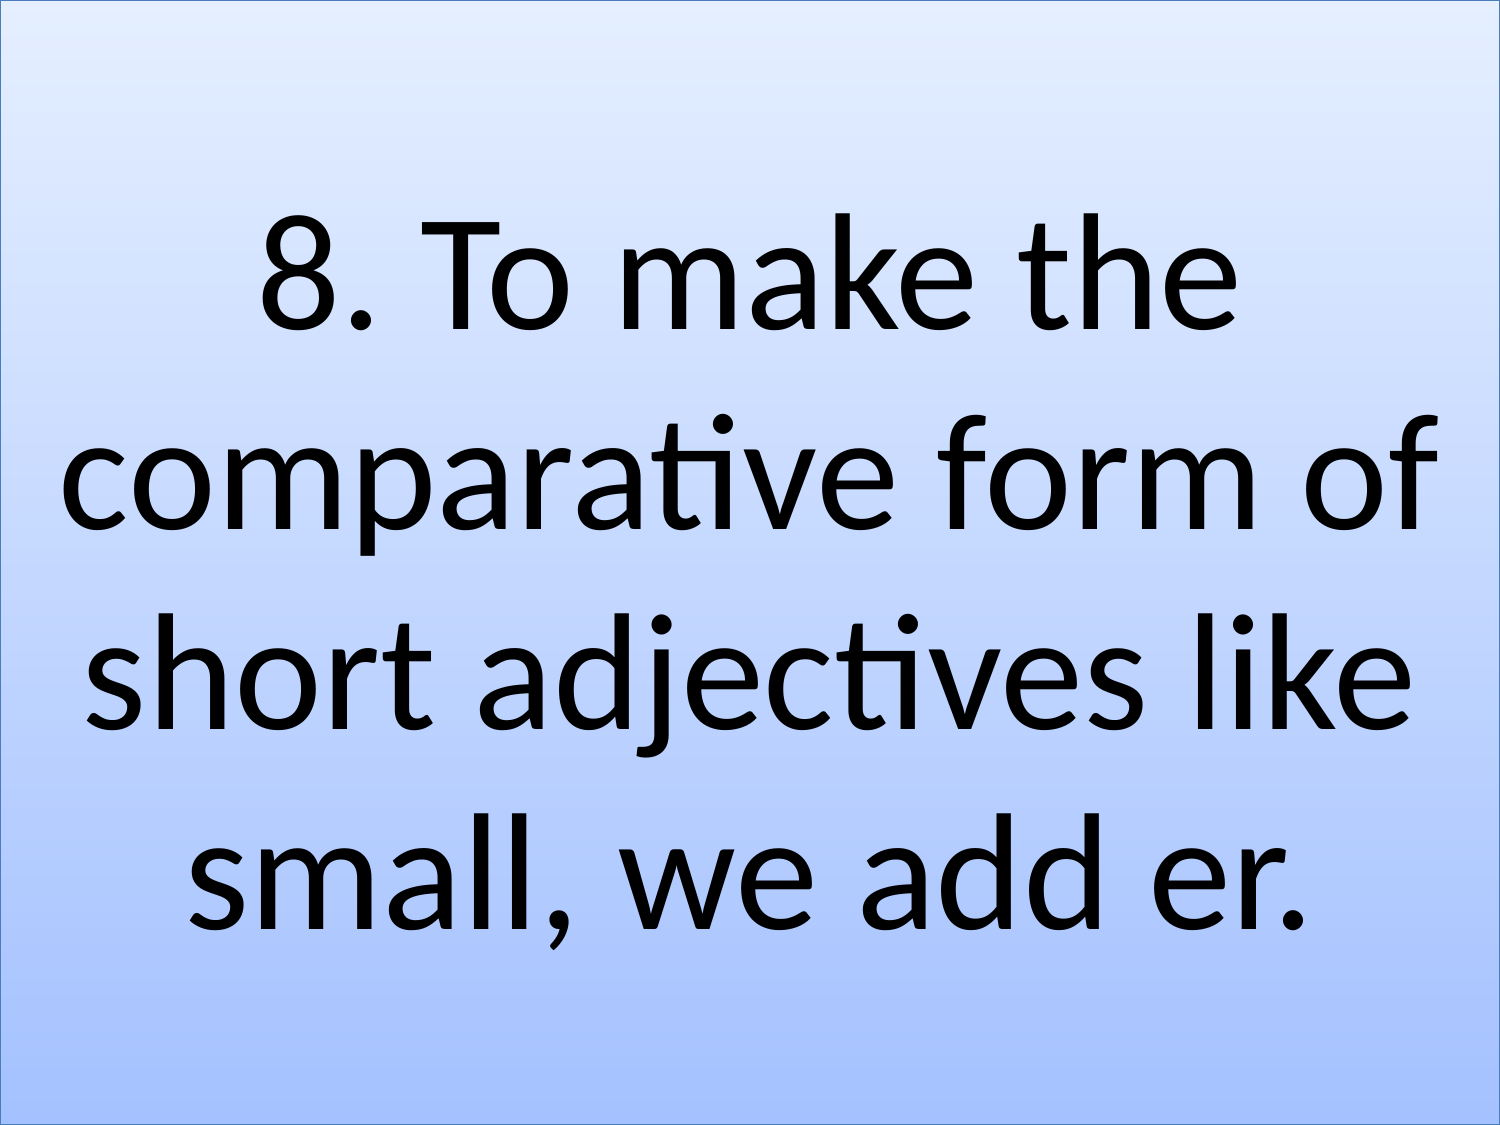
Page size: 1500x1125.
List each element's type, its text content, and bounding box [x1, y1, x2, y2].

title 8. To make the comparative form of short adjectives like small, we add er. [0, 0, 1500, 1125]
